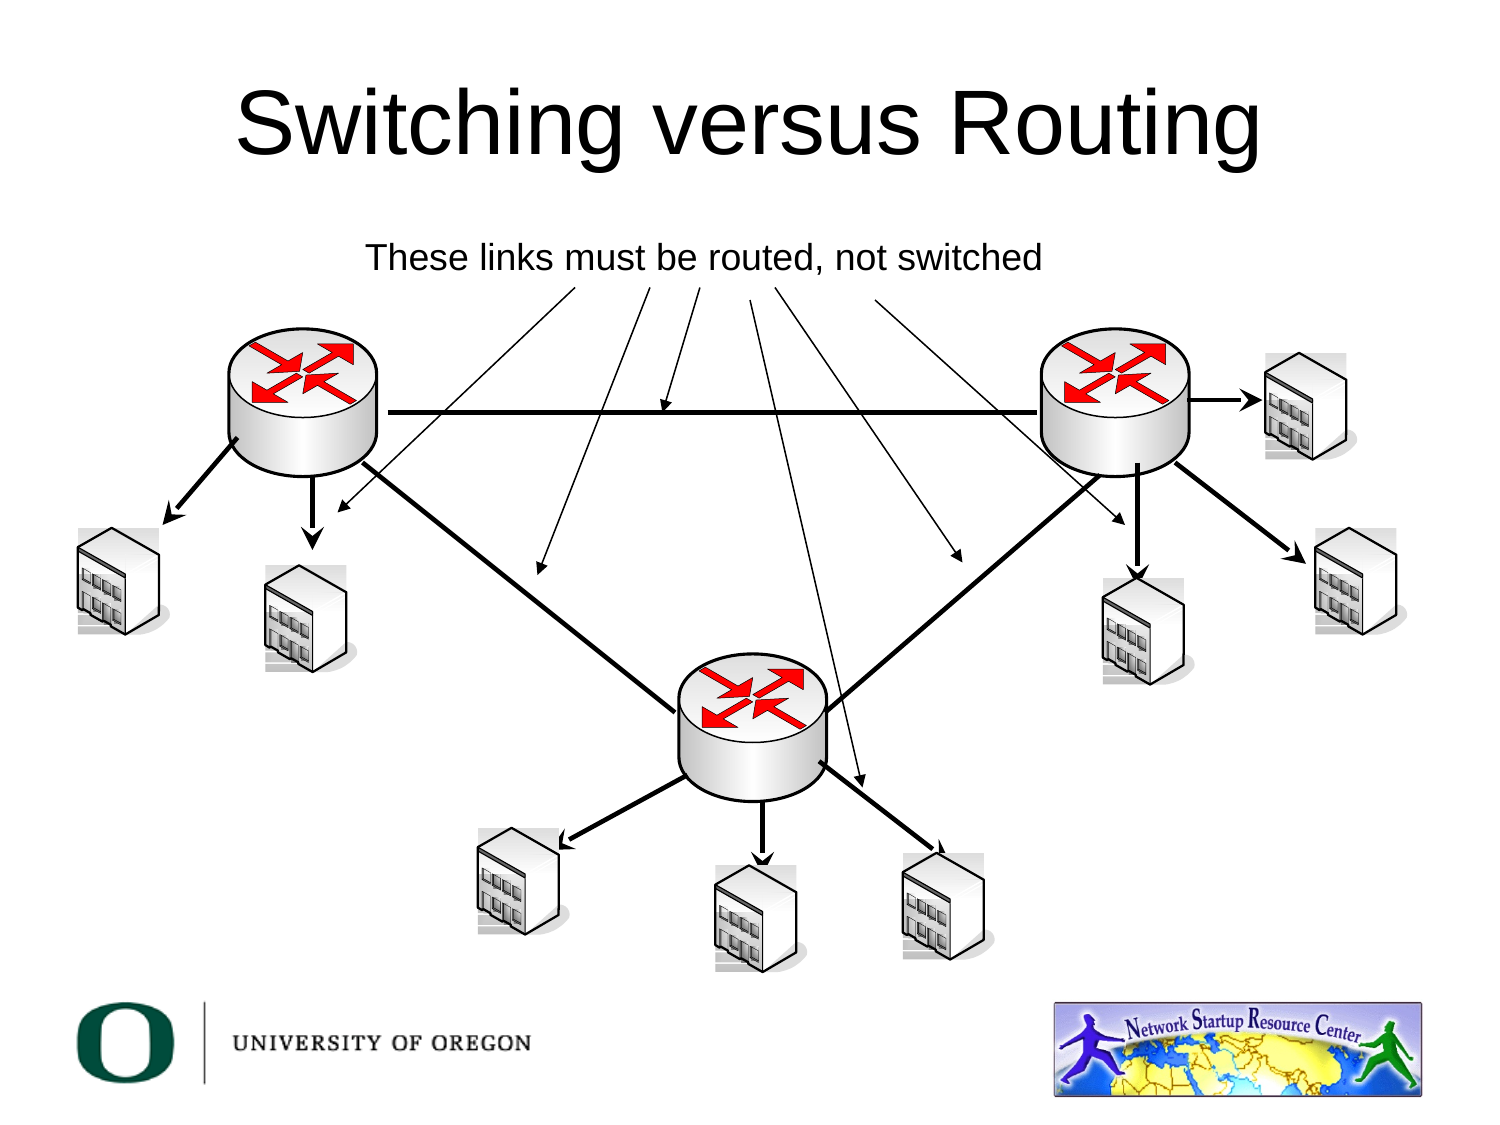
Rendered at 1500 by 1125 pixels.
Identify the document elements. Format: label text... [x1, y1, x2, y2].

chart [1100, 575, 1197, 688]
chart [712, 862, 809, 976]
title Switching versus Routing [75, 45, 1426, 201]
text_box [1037, 324, 1193, 481]
chart [1262, 350, 1359, 463]
text_box [225, 324, 381, 481]
text_box [675, 650, 831, 806]
text_box These links must be routed, not switched [349, 224, 1063, 286]
text_box [1037, 448, 1073, 481]
chart [474, 825, 572, 938]
picture [62, 998, 546, 1088]
chart [1312, 525, 1409, 638]
picture [1050, 999, 1426, 1100]
chart [262, 562, 359, 676]
chart [900, 849, 997, 963]
text_box [75, 525, 172, 638]
